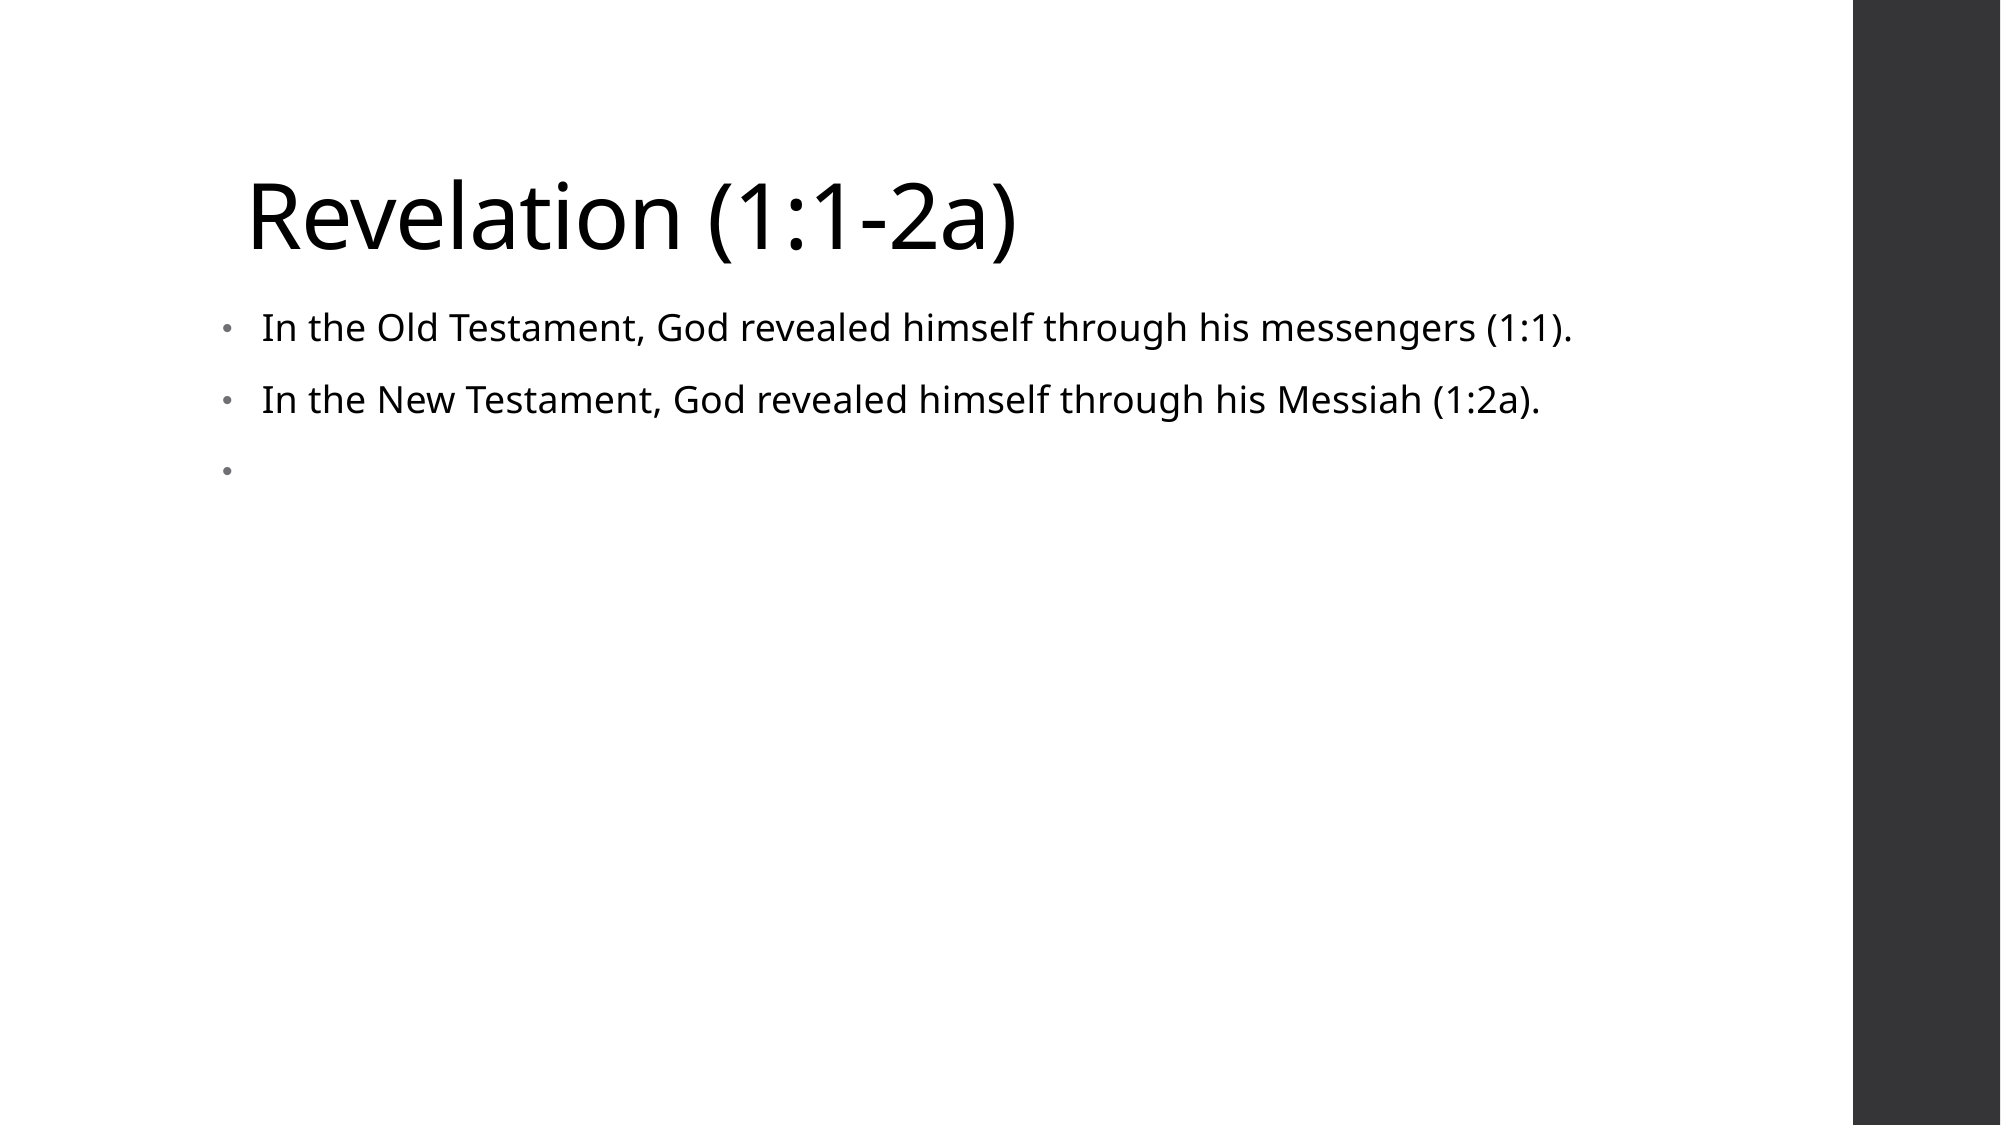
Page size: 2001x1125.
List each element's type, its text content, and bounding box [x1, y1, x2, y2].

title Revelation (1:1-2a) [206, 60, 1797, 278]
list In the Old Testament, God revealed himself through his messengers (1:1). In the New Testament, God revealed himself through his Messiah (1:2a). [206, 299, 1617, 1014]
